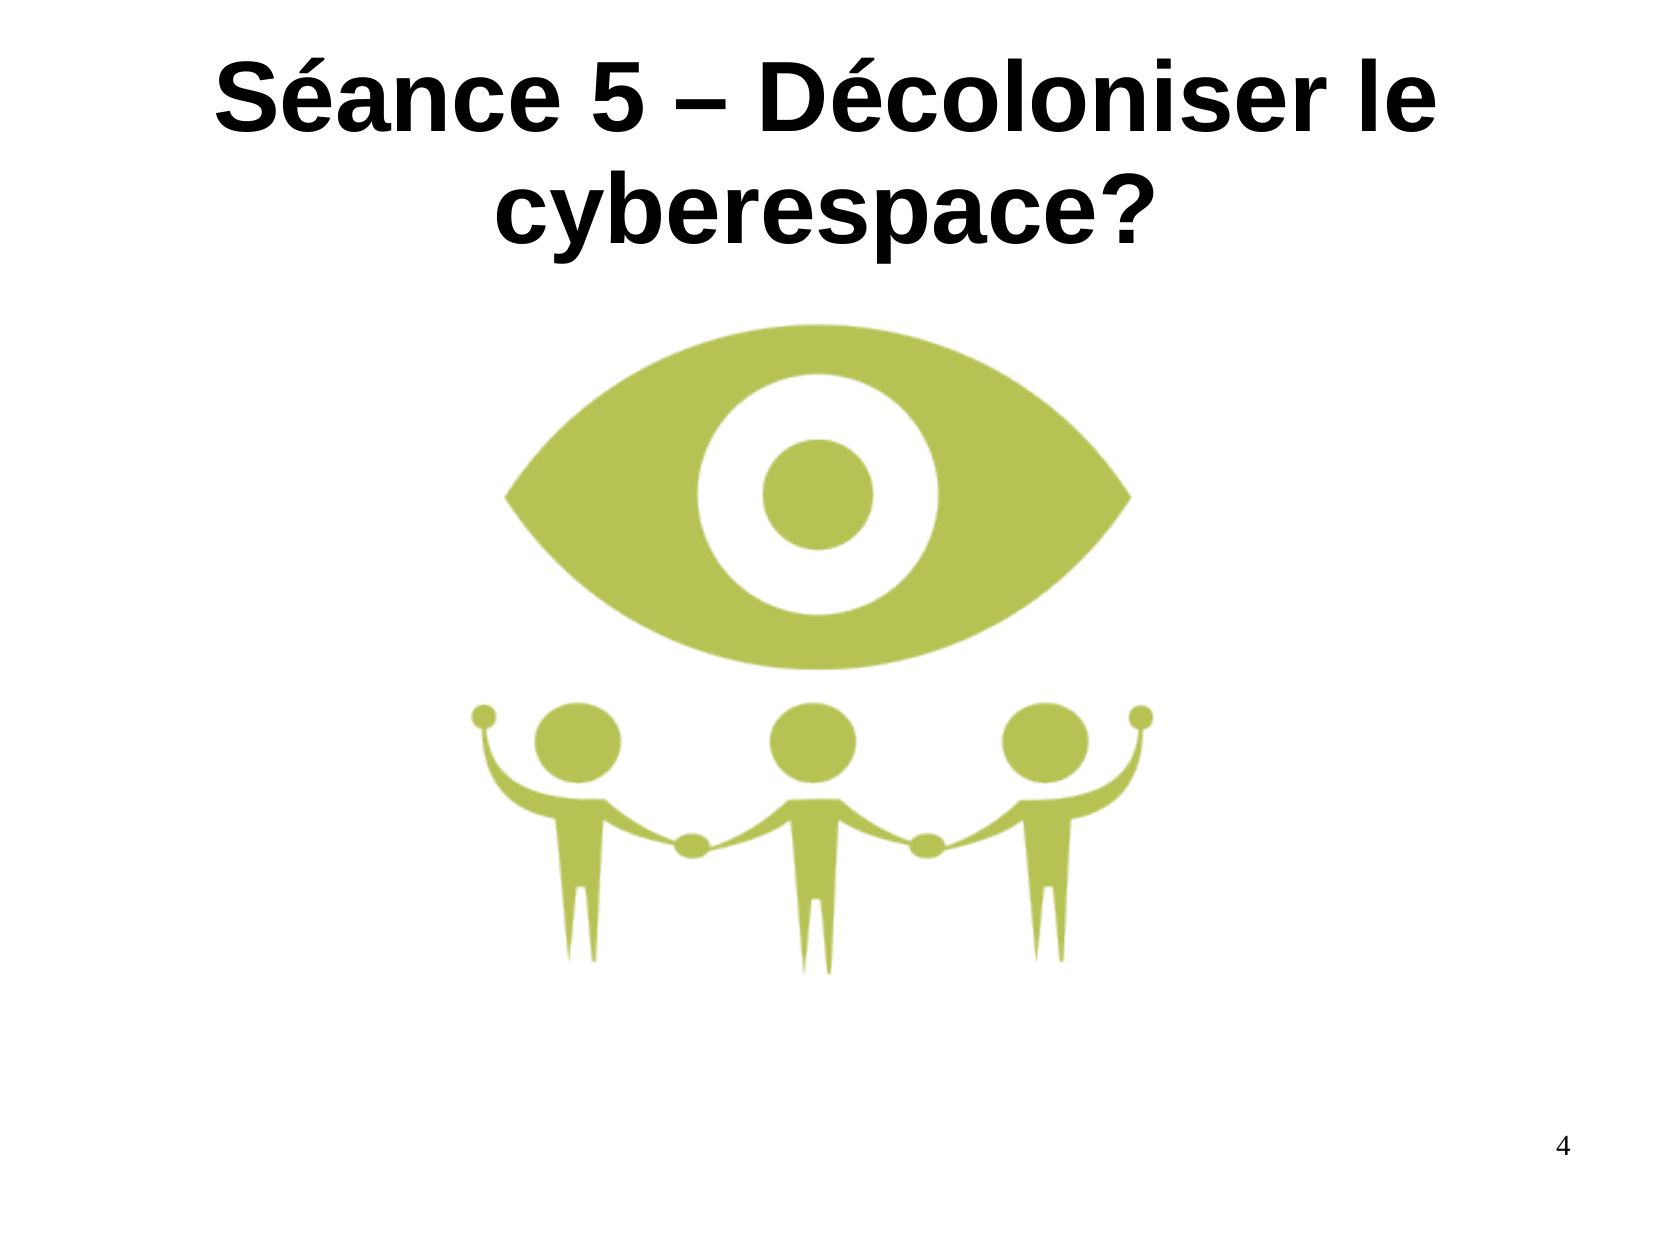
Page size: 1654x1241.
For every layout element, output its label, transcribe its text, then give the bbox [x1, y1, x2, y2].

picture [434, 290, 1186, 1010]
title Séance 5 – Décoloniser le cyberespace? [82, 41, 1571, 265]
